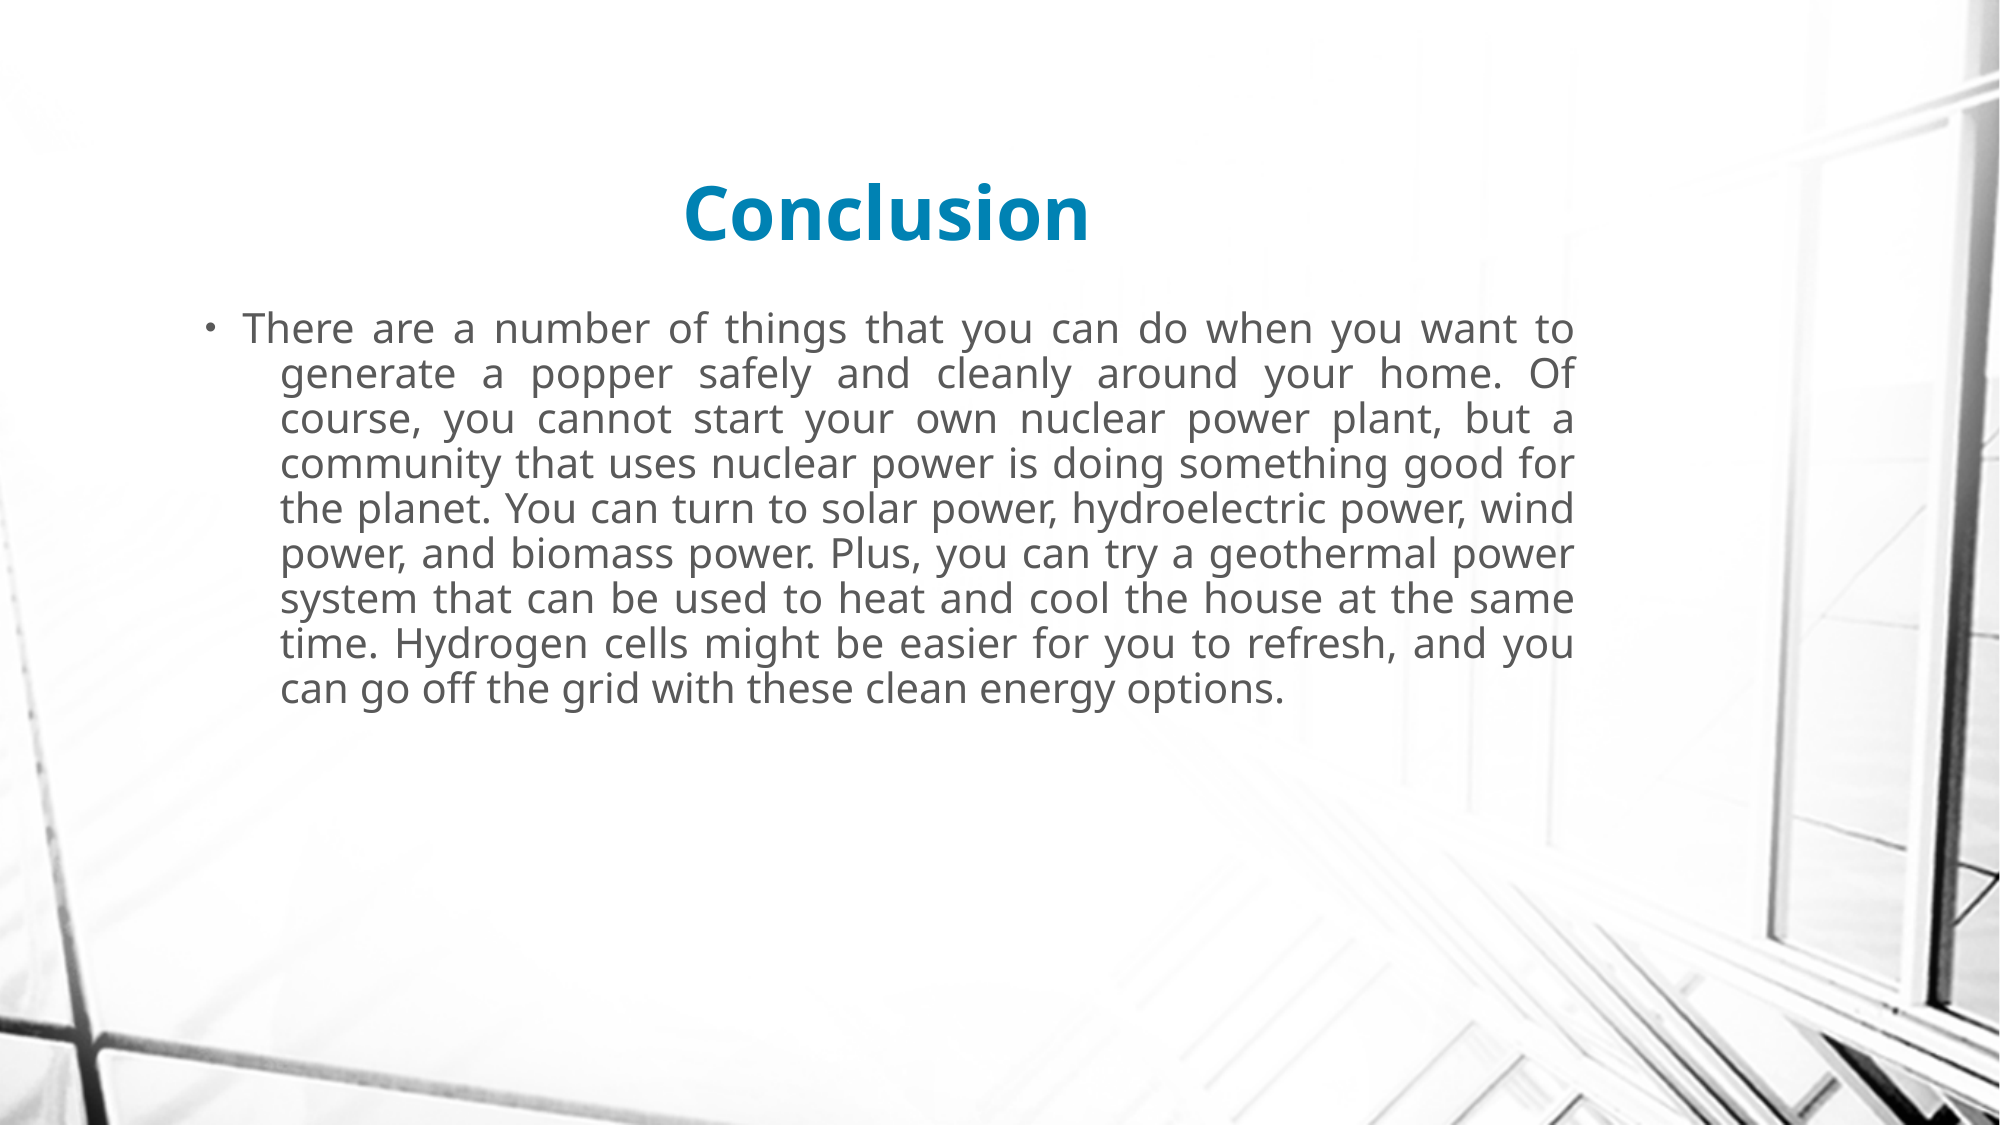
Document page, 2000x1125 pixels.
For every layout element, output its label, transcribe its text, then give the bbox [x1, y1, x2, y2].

list There are a number of things that you can do when you want to generate a popper safely and cleanly around your home. Of course, you cannot start your own nuclear power plant, but a community that uses nuclear power is doing something good for the planet. You can turn to solar power, hydroelectric power, wind power, and biomass power. Plus, you can try a geothermal power system that can be used to heat and cool the house at the same time. Hydrogen cells might be easier for you to refresh, and you can go off the grid with these clean energy options. [174, 299, 1600, 988]
title Conclusion [174, 87, 1600, 263]
